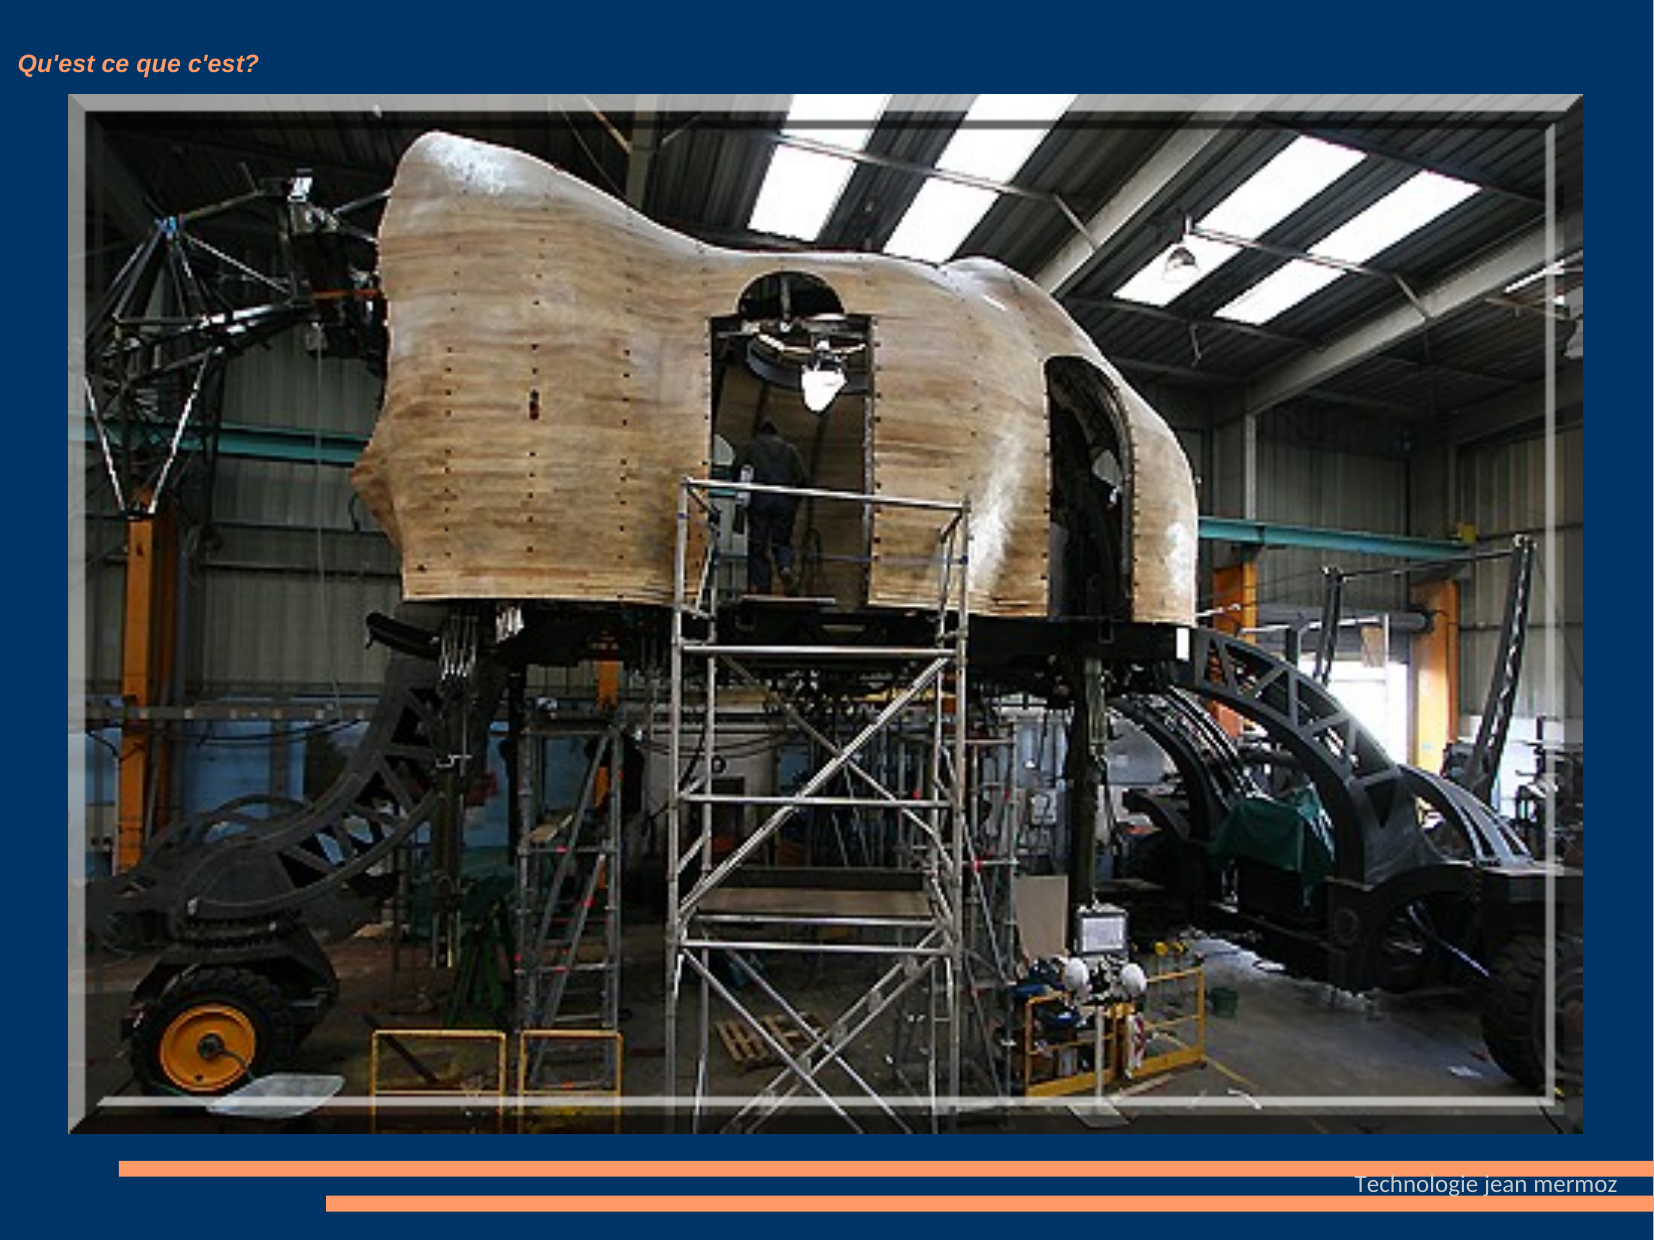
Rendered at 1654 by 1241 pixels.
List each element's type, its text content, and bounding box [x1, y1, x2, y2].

picture [68, 94, 1583, 1134]
subtitle Technologie jean mermoz [1346, 1159, 1627, 1241]
title Qu'est ce que c'est? [17, 20, 296, 107]
